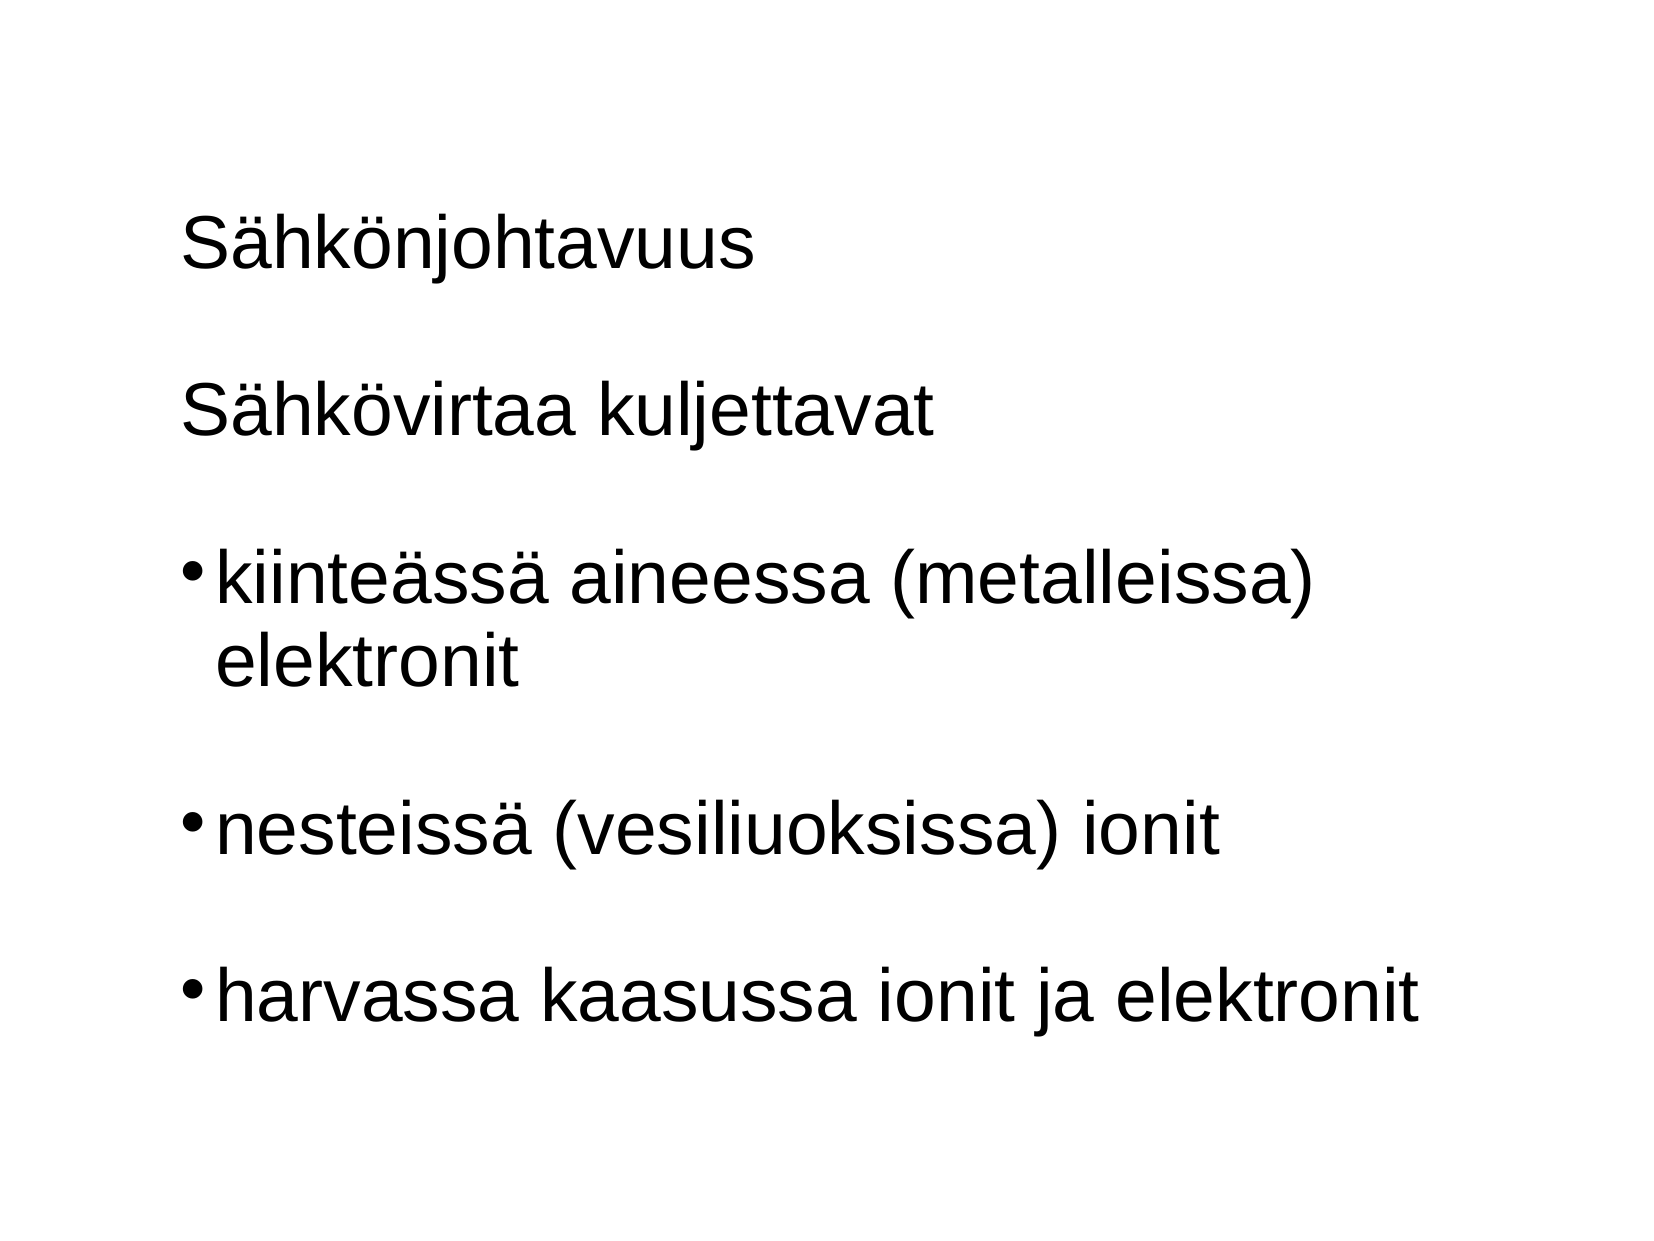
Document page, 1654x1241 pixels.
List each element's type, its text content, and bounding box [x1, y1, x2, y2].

text_box Sähkönjohtavuus Sähkövirtaa kuljettavat kiinteässä aineessa (metalleissa) elektronit nesteissä (vesiliuoksissa) ionit harvassa kaasussa ionit ja elektronit [165, 188, 1654, 1241]
